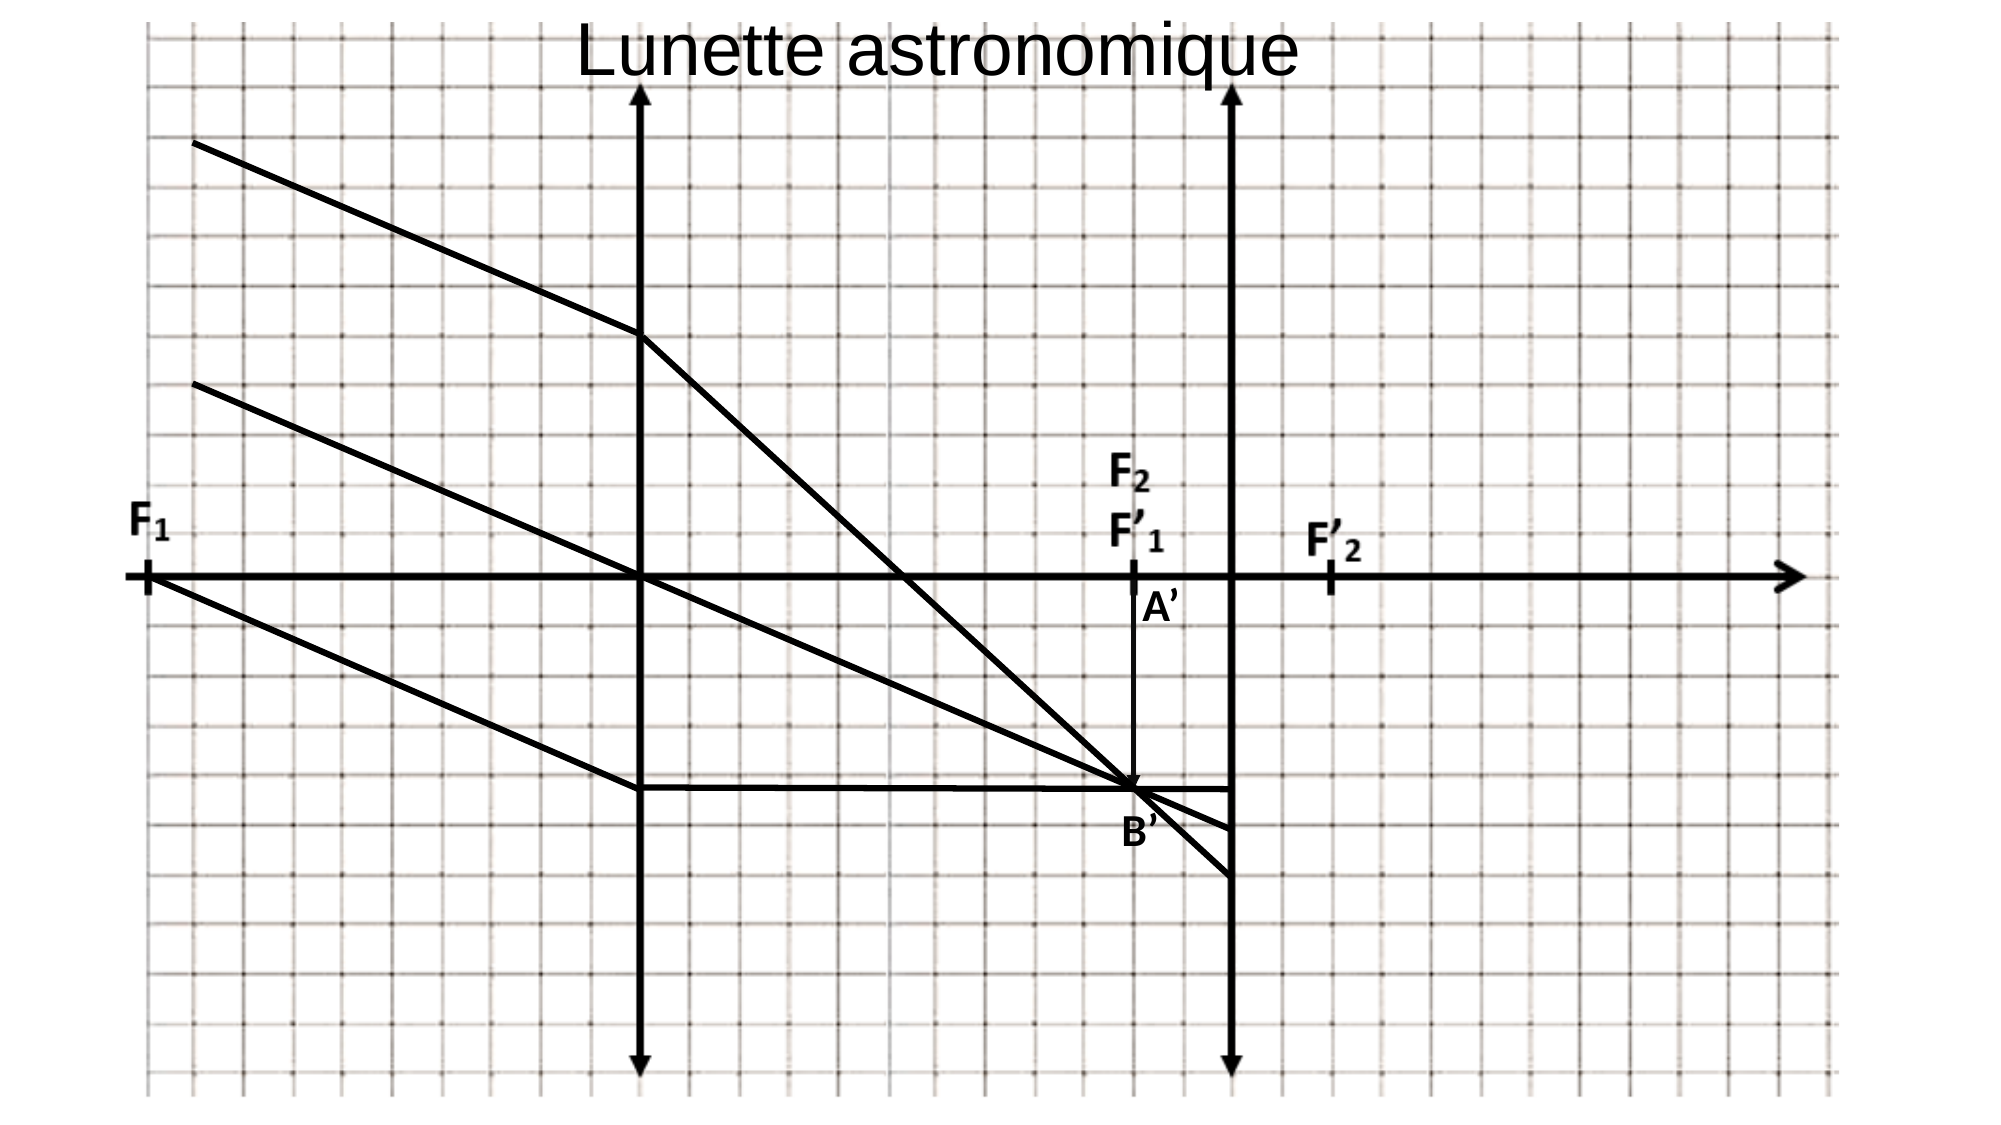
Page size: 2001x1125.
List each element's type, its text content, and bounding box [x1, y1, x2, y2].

text_box B’ [1106, 792, 1188, 874]
text_box Lunette astronomique [561, 0, 1713, 99]
text_box B’ [1146, 793, 1188, 832]
picture [117, 22, 1840, 1098]
text_box A’ [1127, 564, 1209, 649]
